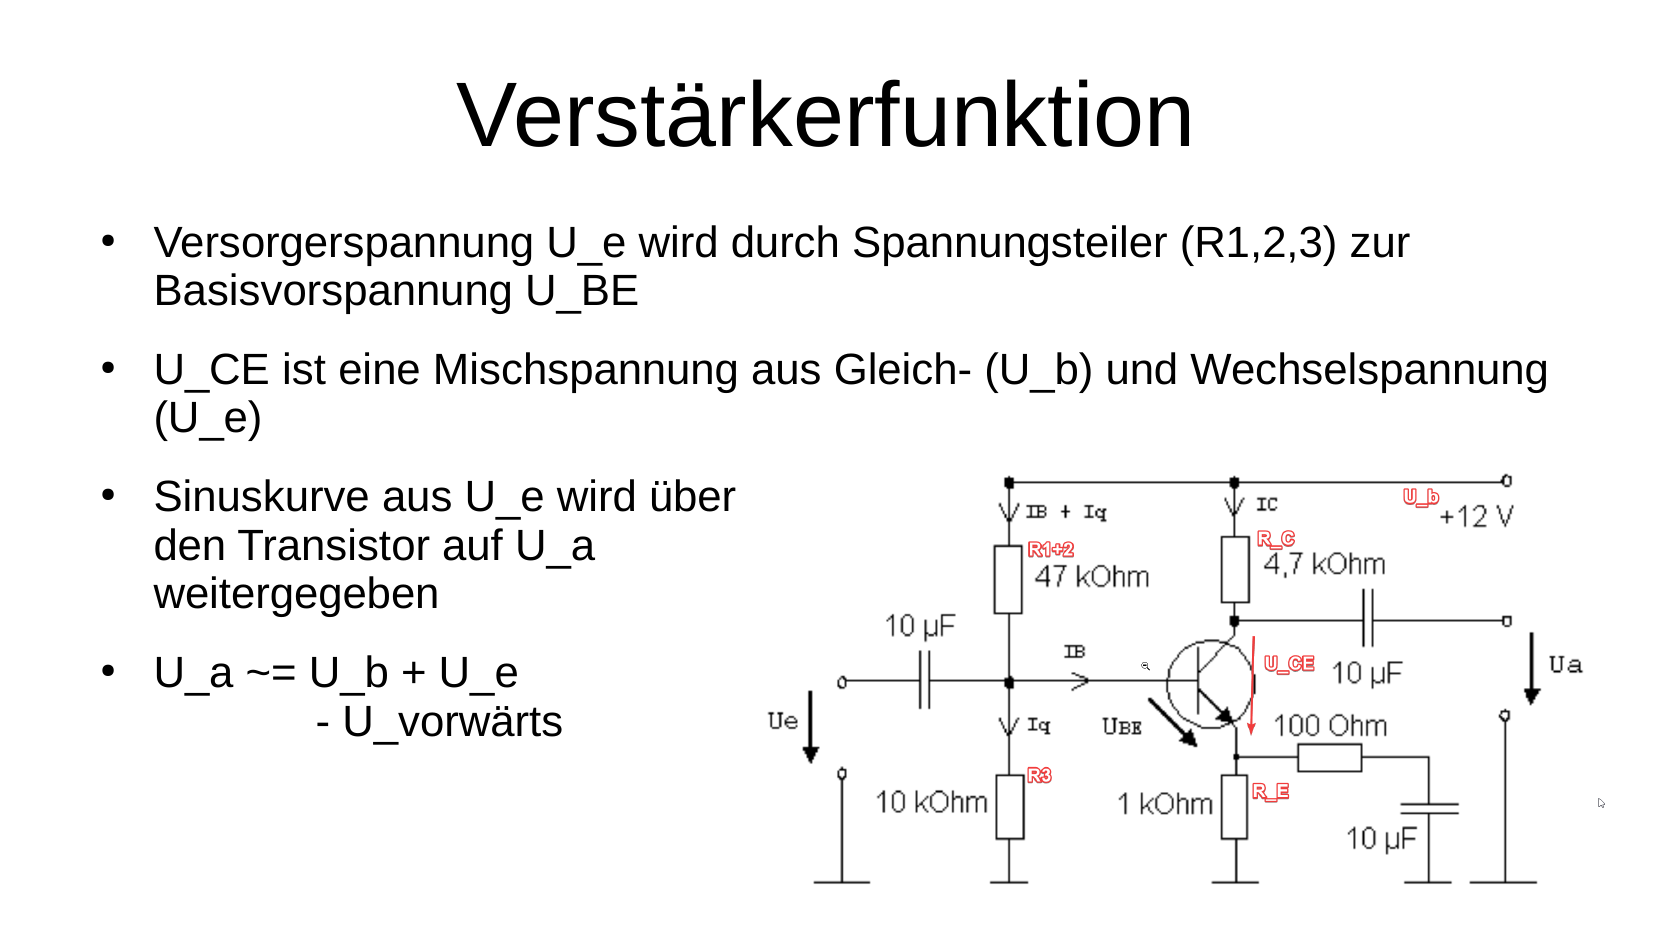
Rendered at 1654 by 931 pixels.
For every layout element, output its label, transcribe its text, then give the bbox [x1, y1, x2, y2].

list Versorgerspannung U_e wird durch Spannungsteiler (R1,2,3) zur Basisvorspannung U_BE U_CE ist eine Mischspannung aus Gleich- (U_b) und Wechselspannung (U_e) Sinuskurve aus U_e wird über den Transistor auf U_a weitergegeben U_a ~= U_b + U_e - U_vorwärts [82, 217, 1571, 758]
title Verstärkerfunktion [82, 37, 1571, 193]
picture [750, 461, 1625, 901]
